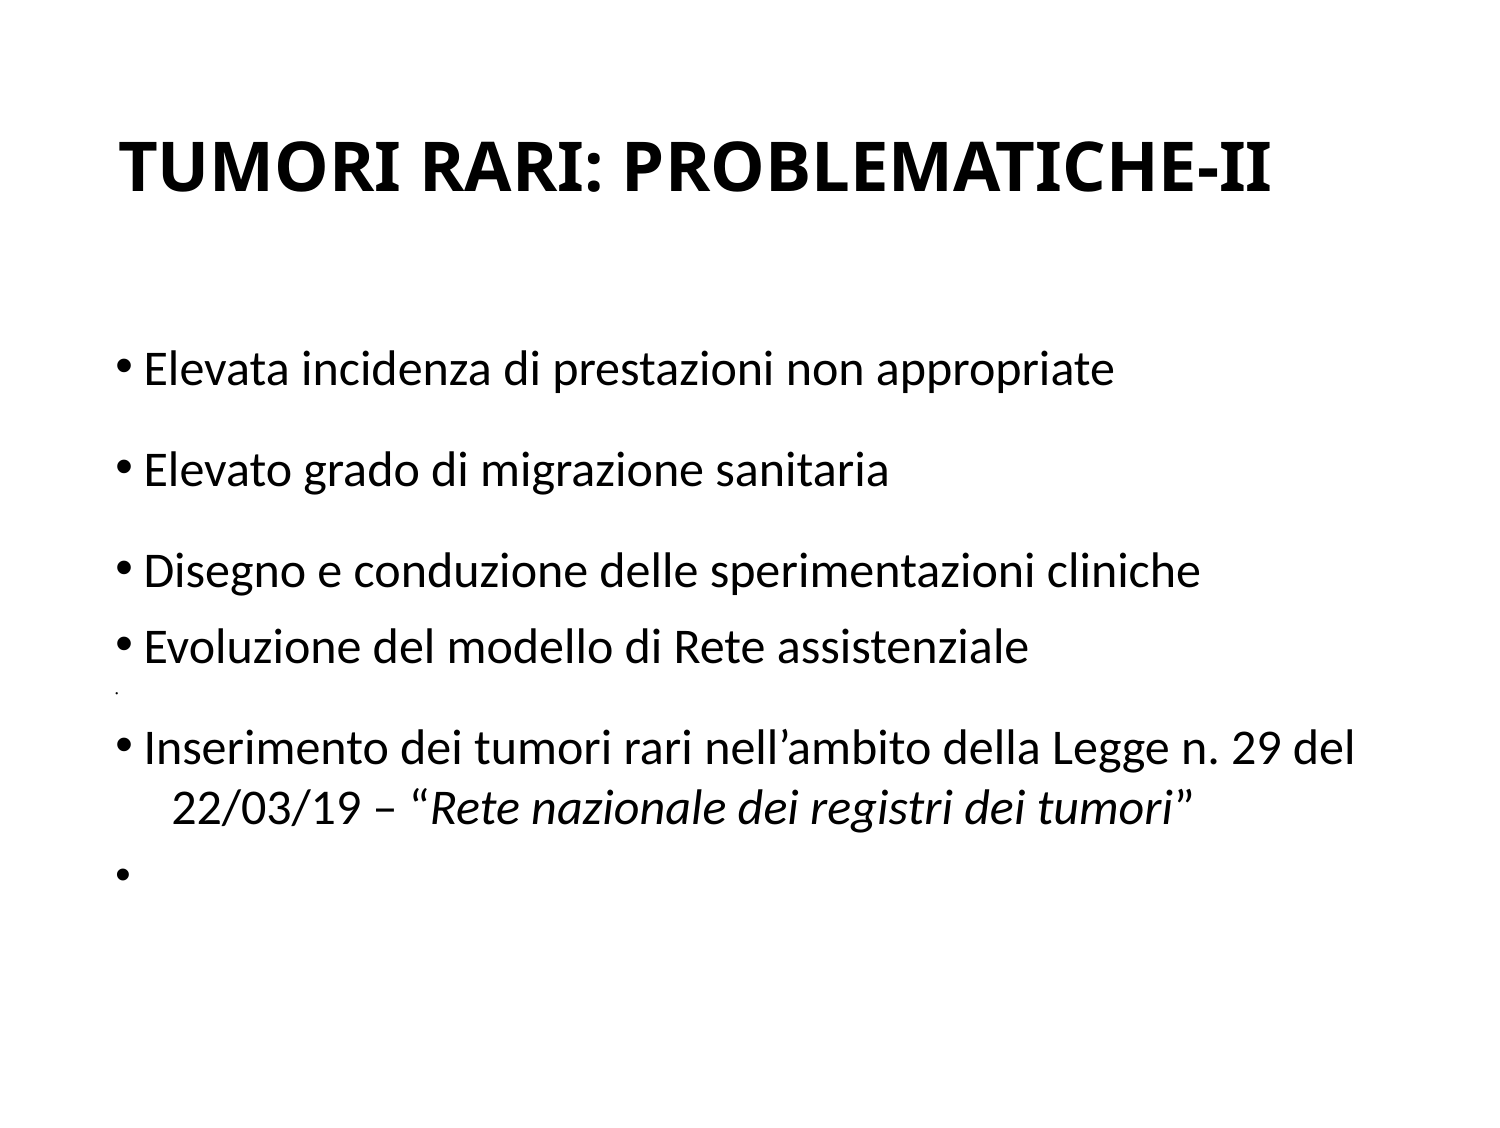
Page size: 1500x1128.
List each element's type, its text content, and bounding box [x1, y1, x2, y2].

title TUMORI RARI: PROBLEMATICHE-II [103, 60, 1397, 279]
list Elevata incidenza di prestazioni non appropriate Elevato grado di migrazione sanitaria Disegno e conduzione delle sperimentazioni cliniche Evoluzione del modello di Rete assistenziale Inserimento dei tumori rari nell’ambito della Legge n. 29 del 22/03/19 – “Rete nazionale dei registri dei tumori” [100, 327, 1395, 1044]
